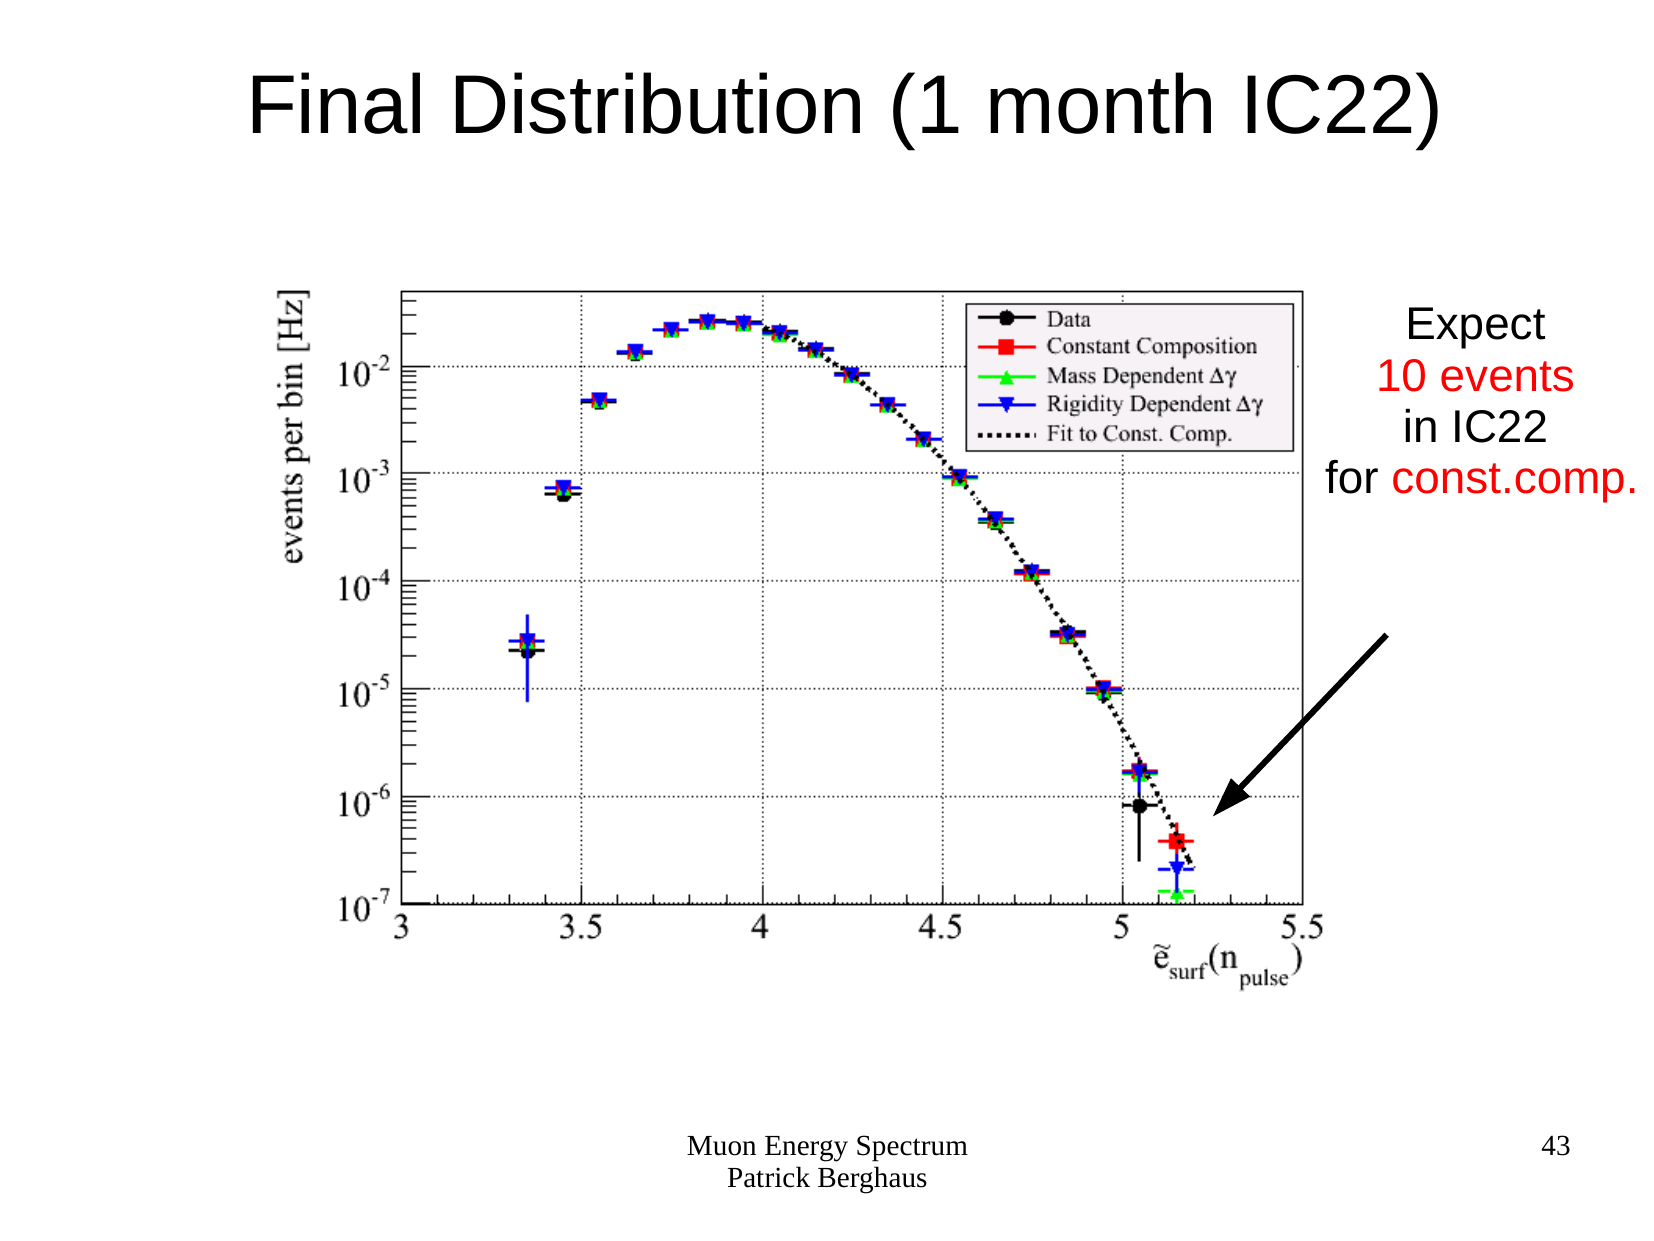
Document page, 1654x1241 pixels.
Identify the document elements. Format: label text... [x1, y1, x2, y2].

picture [257, 230, 1407, 1012]
text_box Final Distribution (1 month IC22) [231, 51, 1460, 190]
text_box Expect 10 events in IC22 for const.comp. [1310, 291, 1654, 578]
